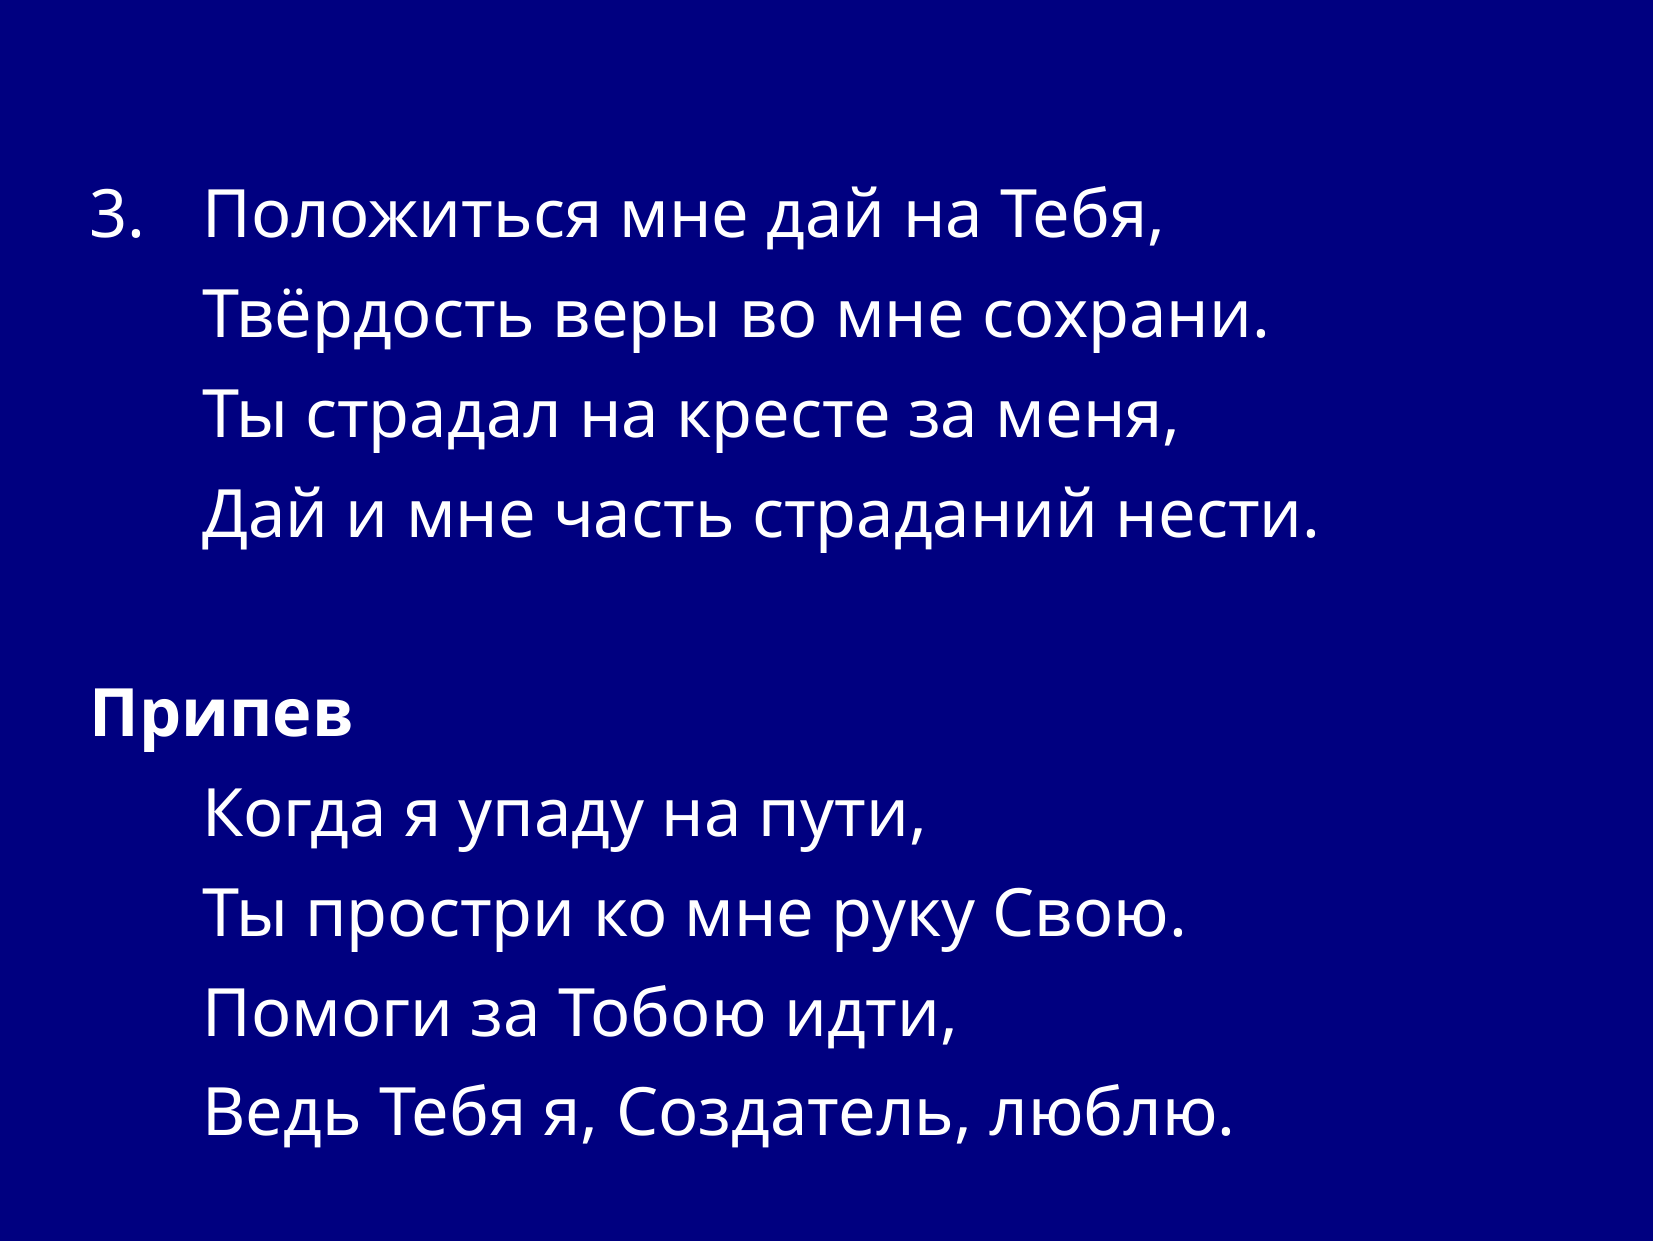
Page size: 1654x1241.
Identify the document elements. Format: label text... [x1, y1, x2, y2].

text_box 3. Положиться мне дай на Тебя, Твёрдость веры во мне сохрани. Ты страдал на кресте за меня, Дай и мне часть страданий нести. Припев Когда я упаду на пути, Ты простри ко мне руку Свою. Помоги за Тобою идти, Ведь Тебя я, Создатель, люблю. [75, 150, 1576, 1163]
